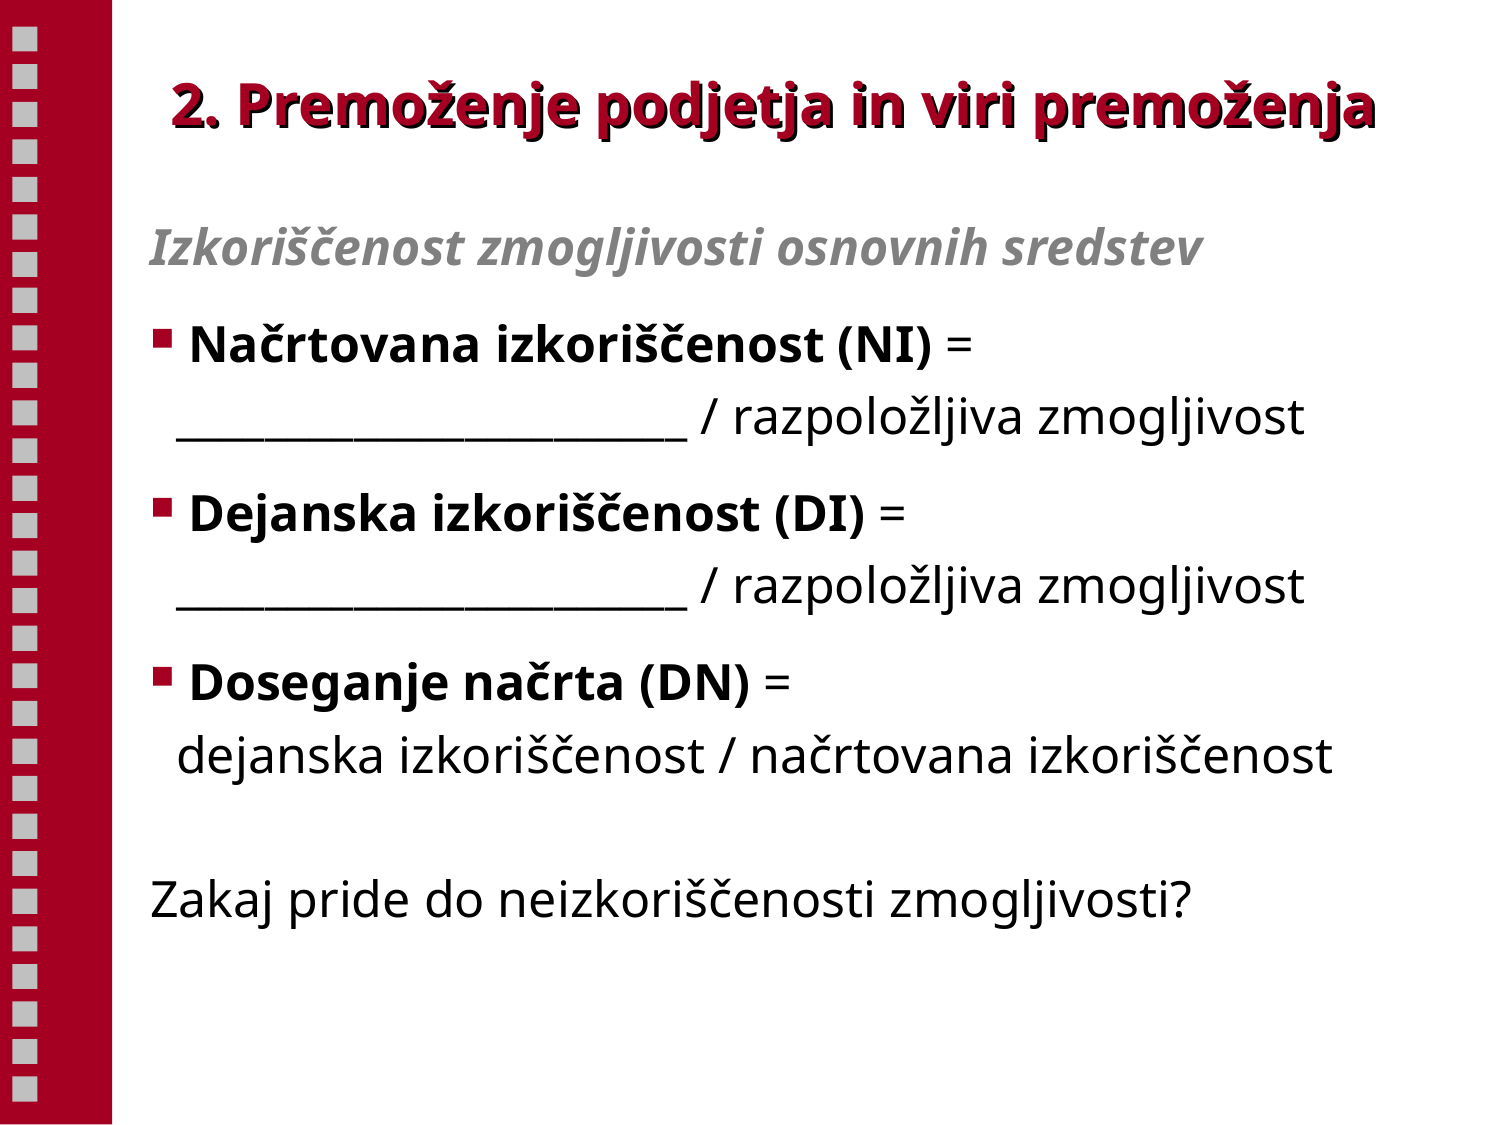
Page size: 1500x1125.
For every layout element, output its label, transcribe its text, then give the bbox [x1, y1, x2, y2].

list Izkoriščenost zmogljivosti osnovnih sredstev Načrtovana izkoriščenost (NI) = _______________________ / razpoložljiva zmogljivost Dejanska izkoriščenost (DI) = _______________________ / razpoložljiva zmogljivost Doseganje načrta (DN) = dejanska izkoriščenost / načrtovana izkoriščenost Zakaj pride do neizkoriščenosti zmogljivosti? [135, 207, 1467, 1059]
title 2. Premoženje podjetja in viri premoženja [136, 30, 1412, 173]
